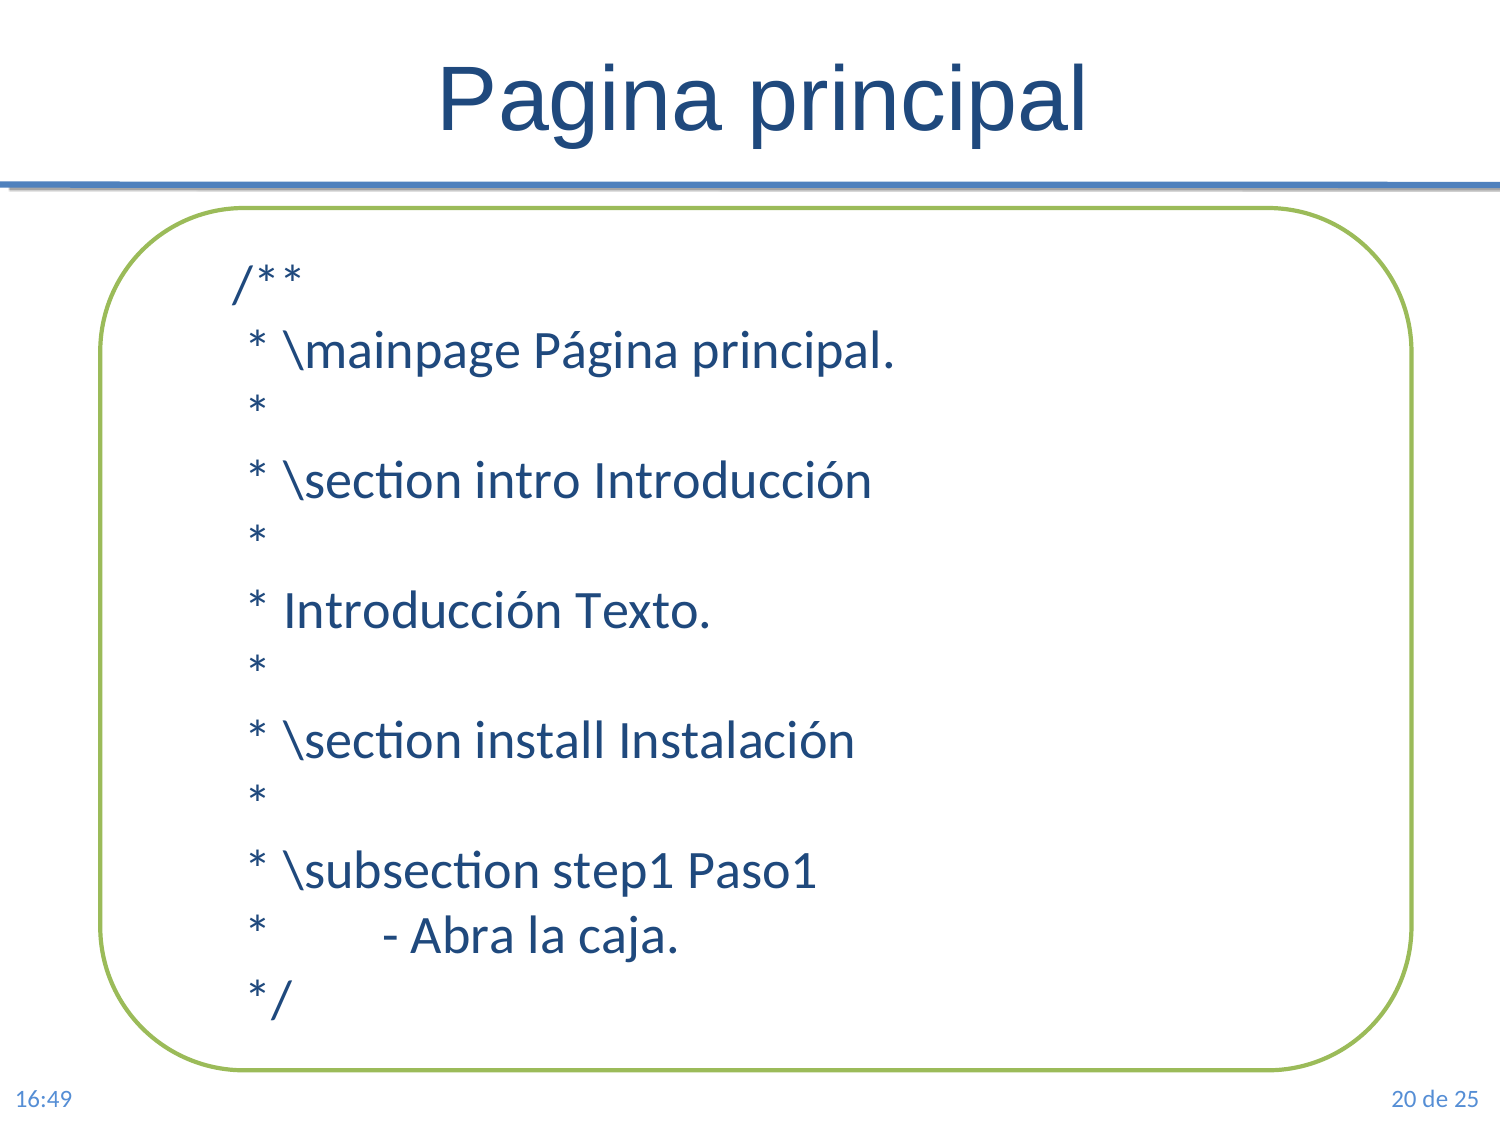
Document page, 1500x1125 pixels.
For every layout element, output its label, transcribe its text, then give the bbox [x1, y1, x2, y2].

text_box 16:49 [0, 1070, 124, 1125]
text_box Pagina principal [88, 0, 1439, 181]
text_box /** * \mainpage Página principal. * * \section intro Introducción * * Introducción Texto. * * \section install Instalación * * \subsection step1 Paso1 * - Abra la caja. */ [100, 207, 1412, 1071]
text_box <number> de 25 [1352, 1070, 1500, 1125]
